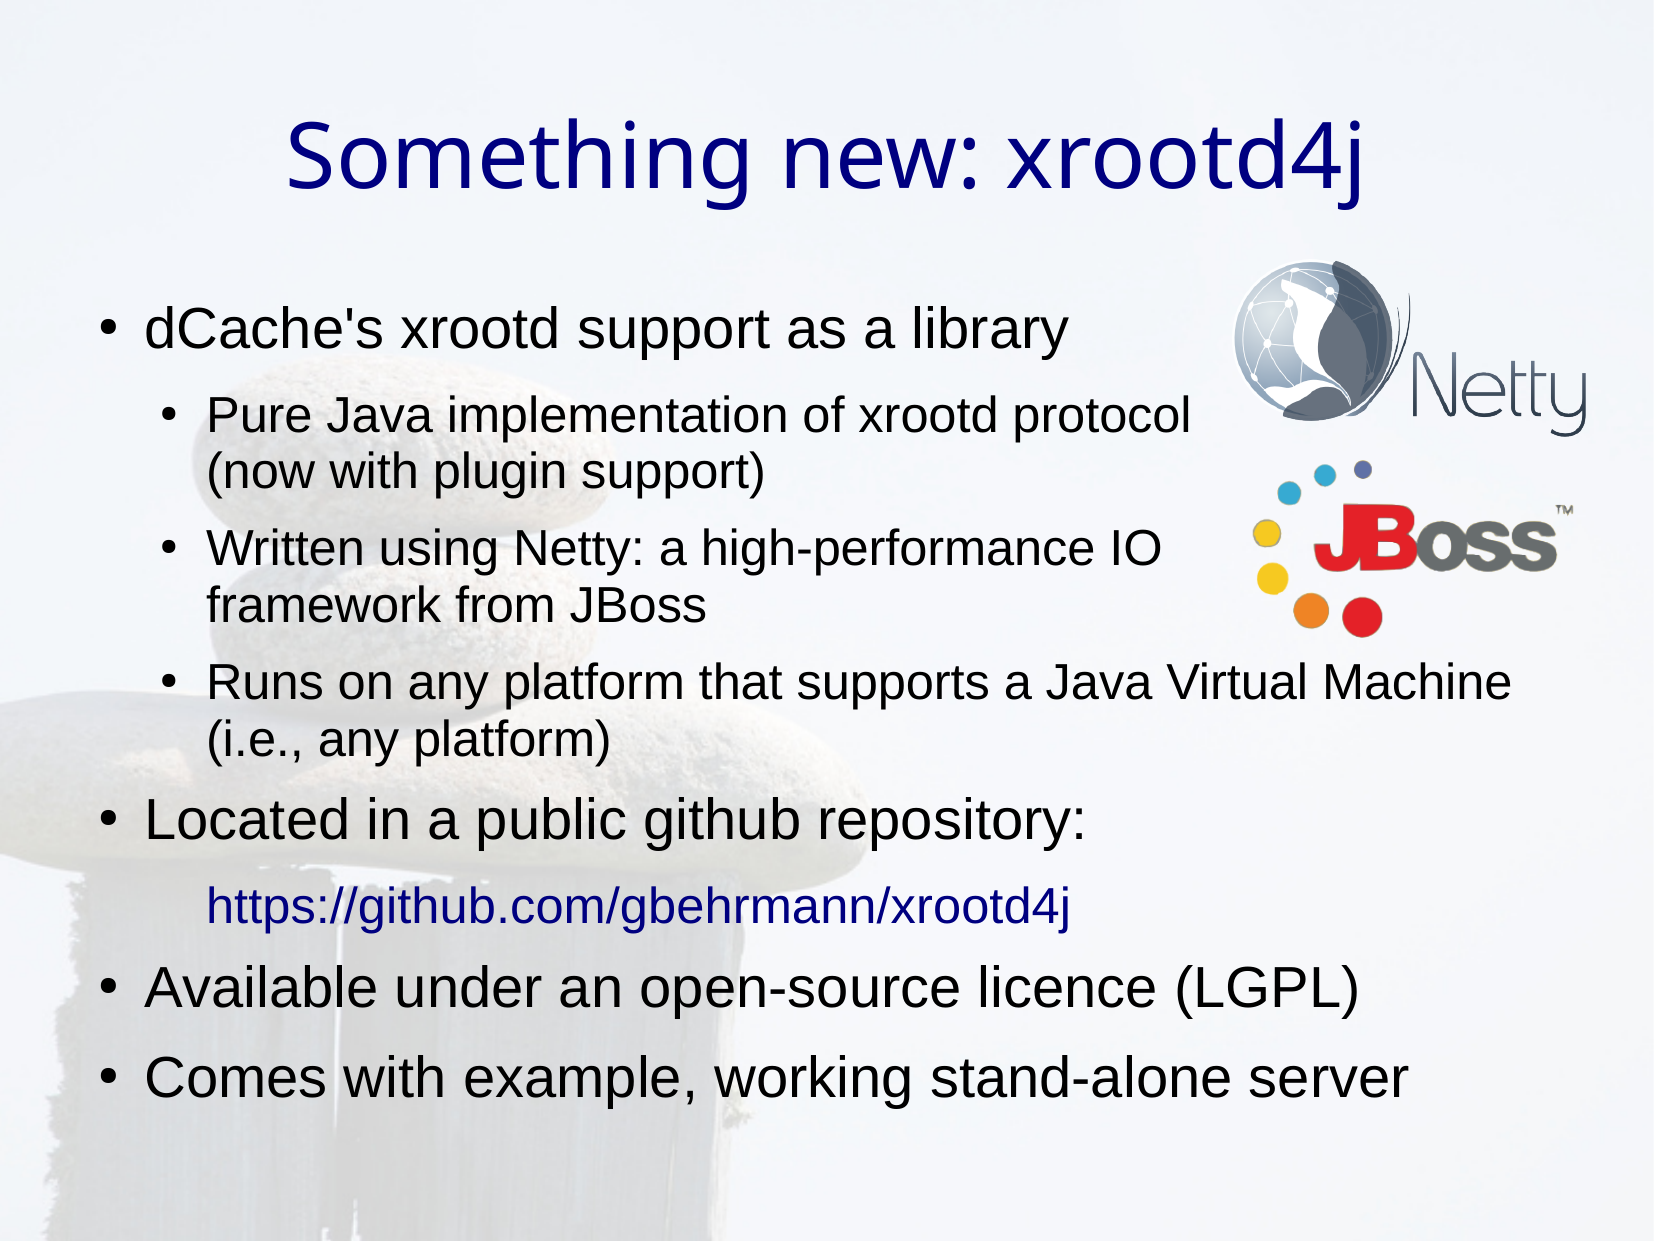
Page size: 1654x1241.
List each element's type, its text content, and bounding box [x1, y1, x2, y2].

list dCache's xrootd support as a library Pure Java implementation of xrootd protocol (now with plugin support) Written using Netty: a high-performance IO framework from JBoss Runs on any platform that supports a Java Virtual Machine (i.e., any platform) Located in a public github repository: https://github.com/gbehrmann/xrootd4j Available under an open-source licence (LGPL) Comes with example, working stand-alone server [82, 296, 1571, 1115]
picture [0, 0, 1654, 1241]
title Something new: xrootd4j [82, 49, 1571, 257]
